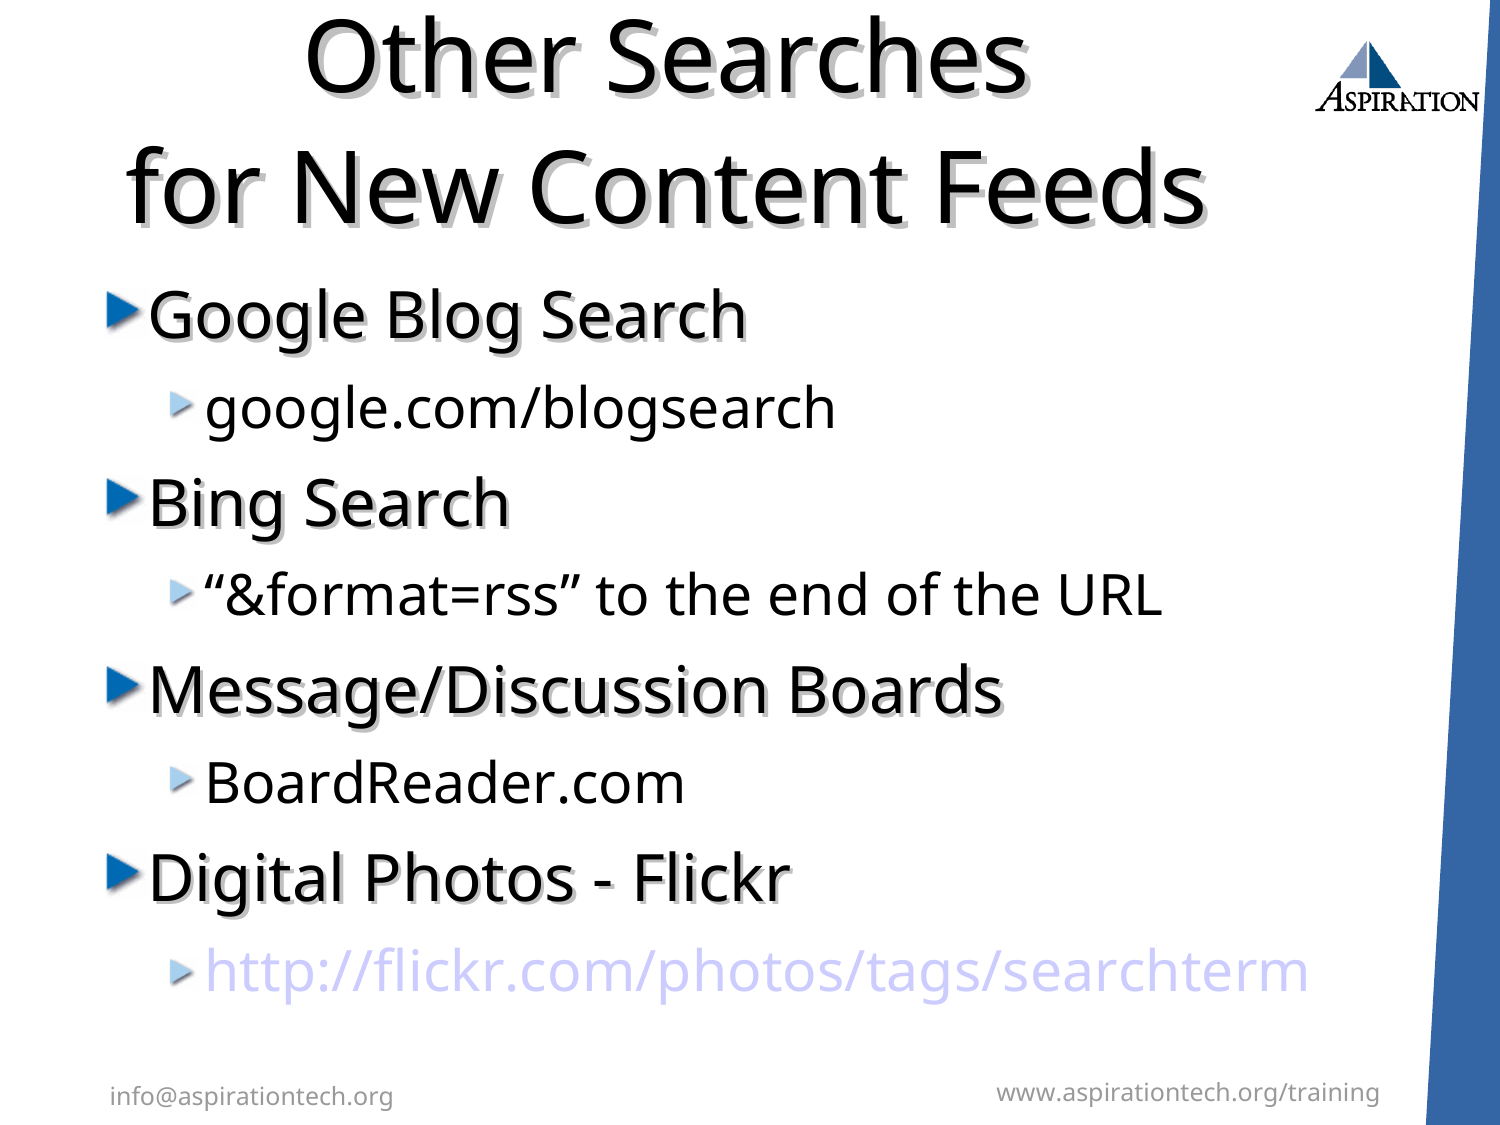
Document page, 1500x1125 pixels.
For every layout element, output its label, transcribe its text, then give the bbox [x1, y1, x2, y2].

picture [1315, 41, 1480, 120]
title Other Searches for New Content Feeds [49, 19, 1284, 206]
list Google Blog Search google.com/blogsearch Bing Search “&format=rss” to the end of the URL Message/Discussion Boards BoardReader.com Digital Photos - Flickr http://flickr.com/photos/tags/searchterm [49, 268, 1447, 1018]
